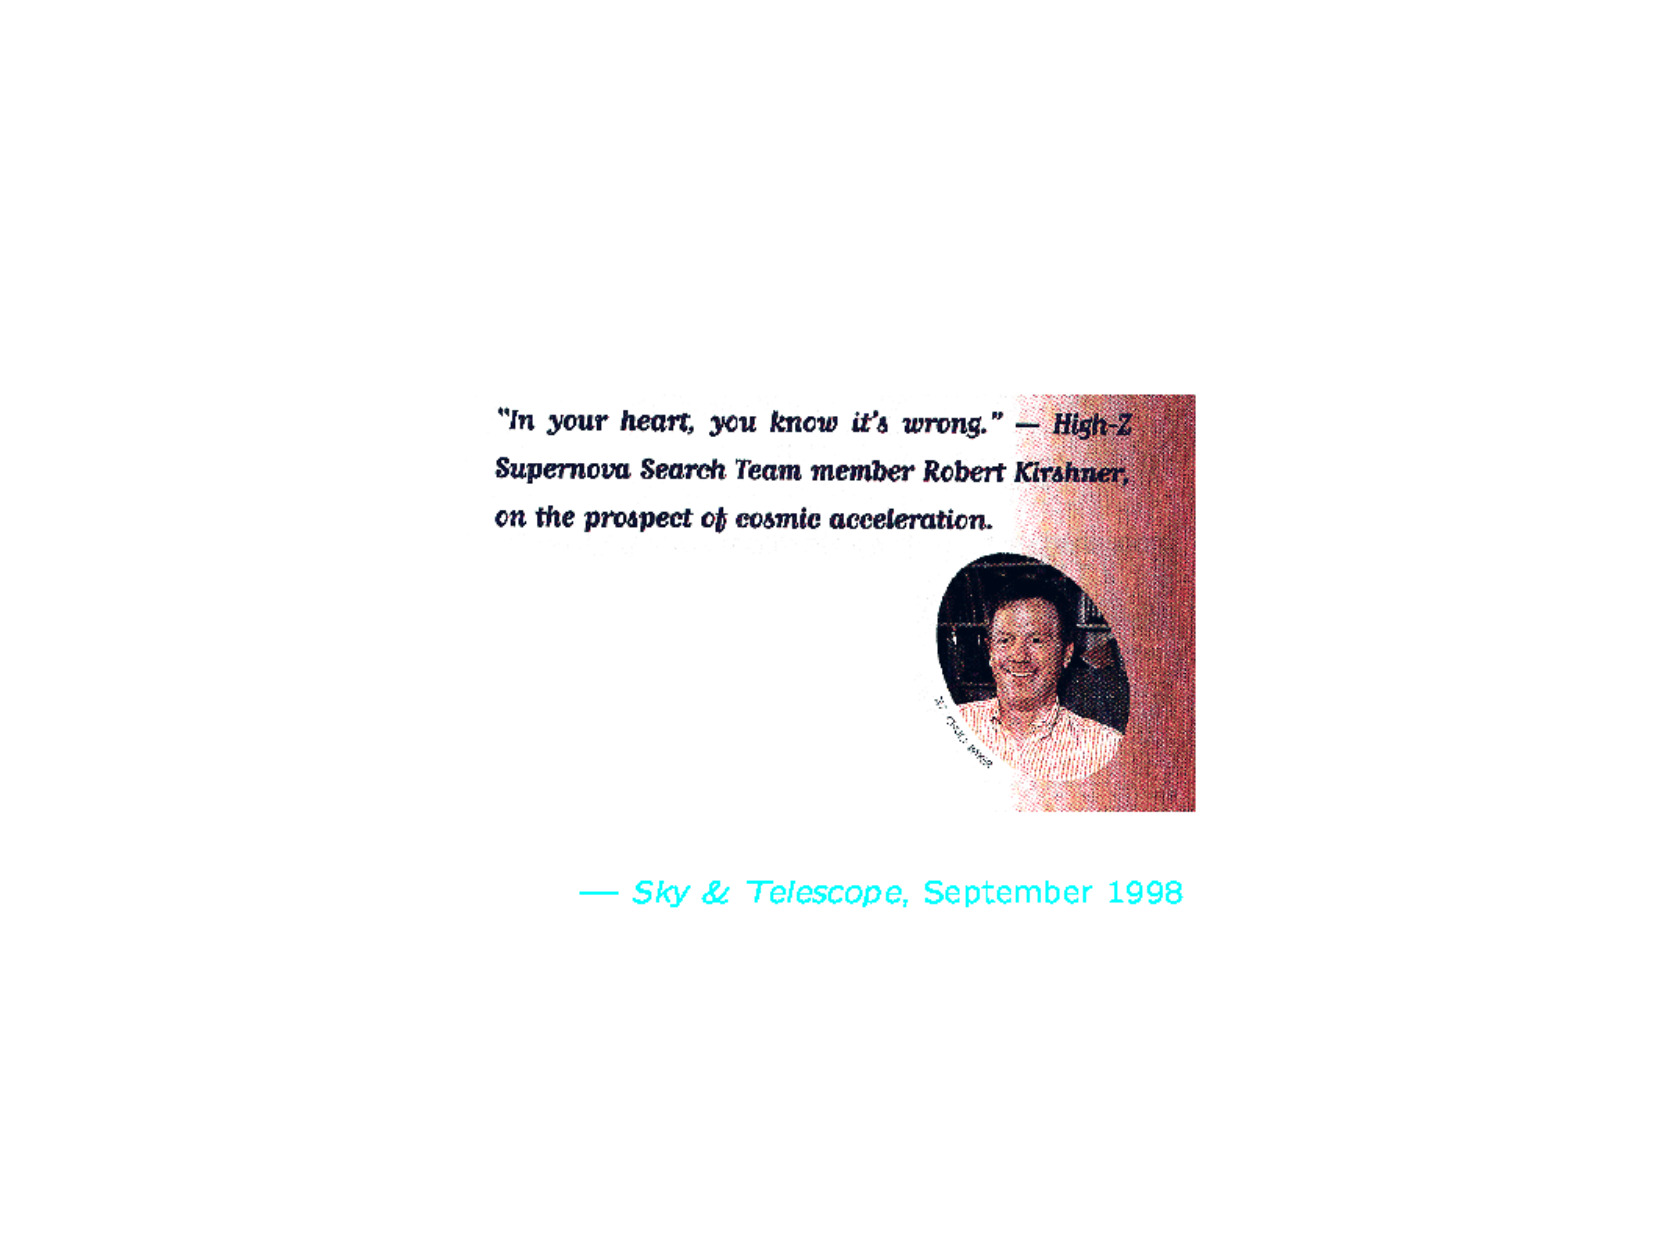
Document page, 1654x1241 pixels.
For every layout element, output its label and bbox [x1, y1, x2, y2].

picture [353, 4, 1310, 1241]
